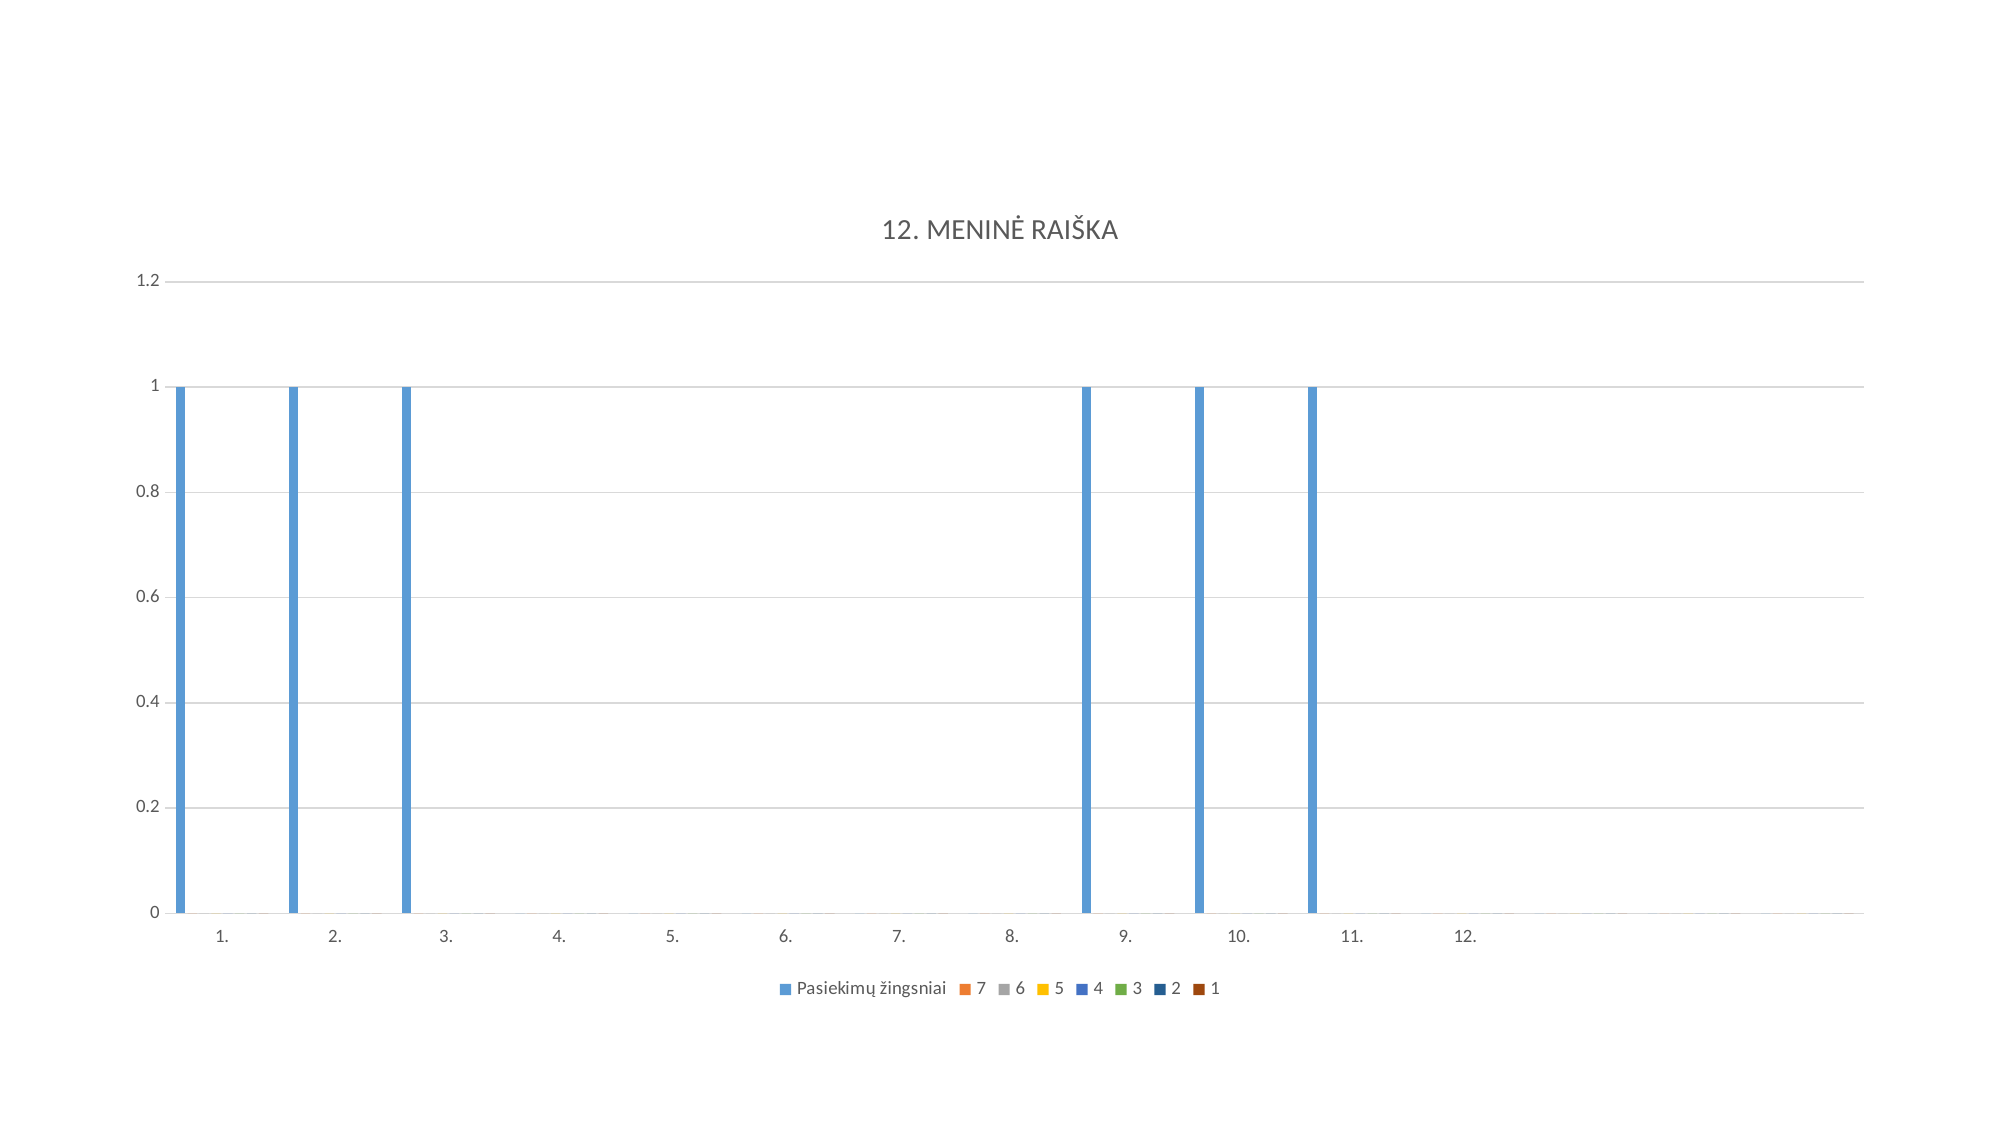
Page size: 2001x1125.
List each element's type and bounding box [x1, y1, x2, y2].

chart [99, 184, 1900, 1005]
